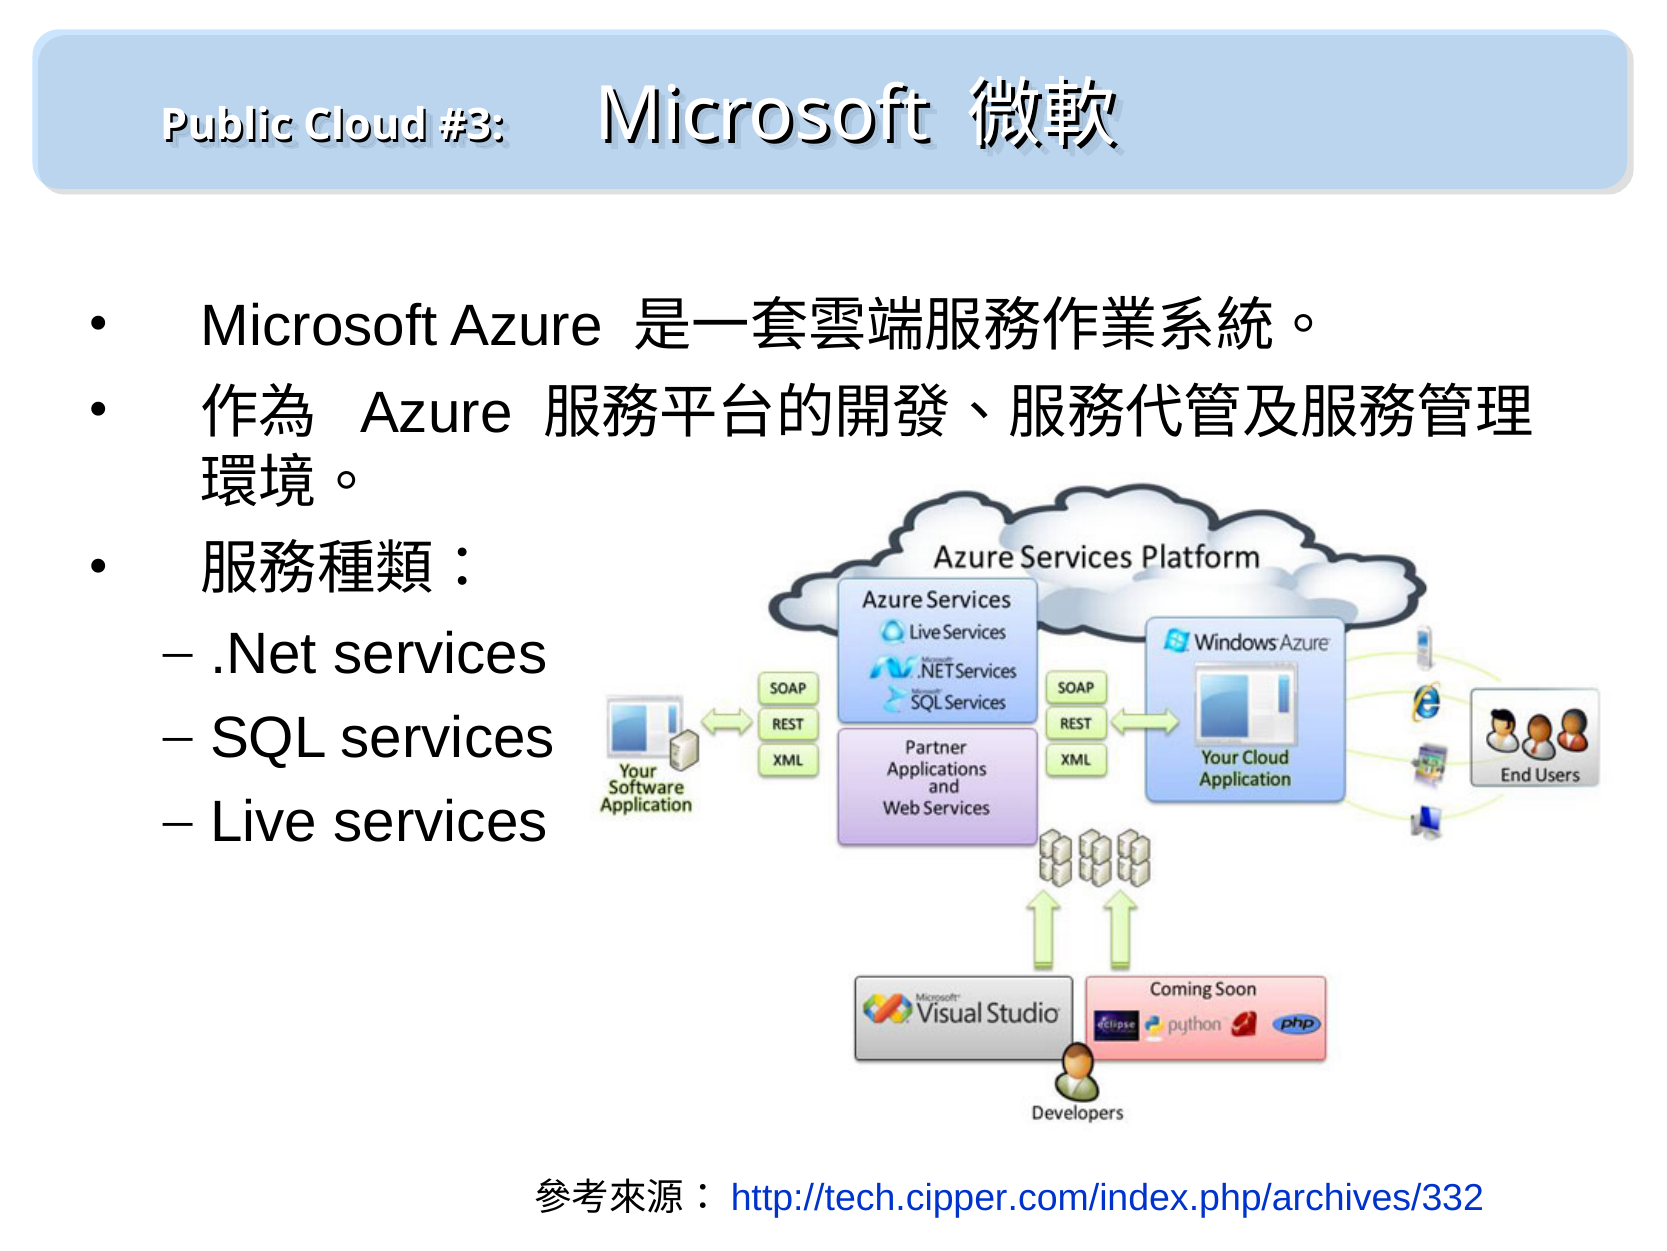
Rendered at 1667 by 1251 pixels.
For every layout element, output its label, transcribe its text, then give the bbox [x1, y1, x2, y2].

text_box 參考來源：http://tech.cipper.com/index.php/archives/332 [519, 1165, 1654, 1241]
text_box Public Cloud #3: Microsoft 微軟 [32, 29, 1628, 189]
picture [590, 472, 1616, 1131]
list Microsoft Azure 是一套雲端服務作業系統。 作為 Azure 服務平台的開發、服務代管及服務管理環境。 服務種類： .Net services SQL services Live services [88, 283, 1565, 1105]
